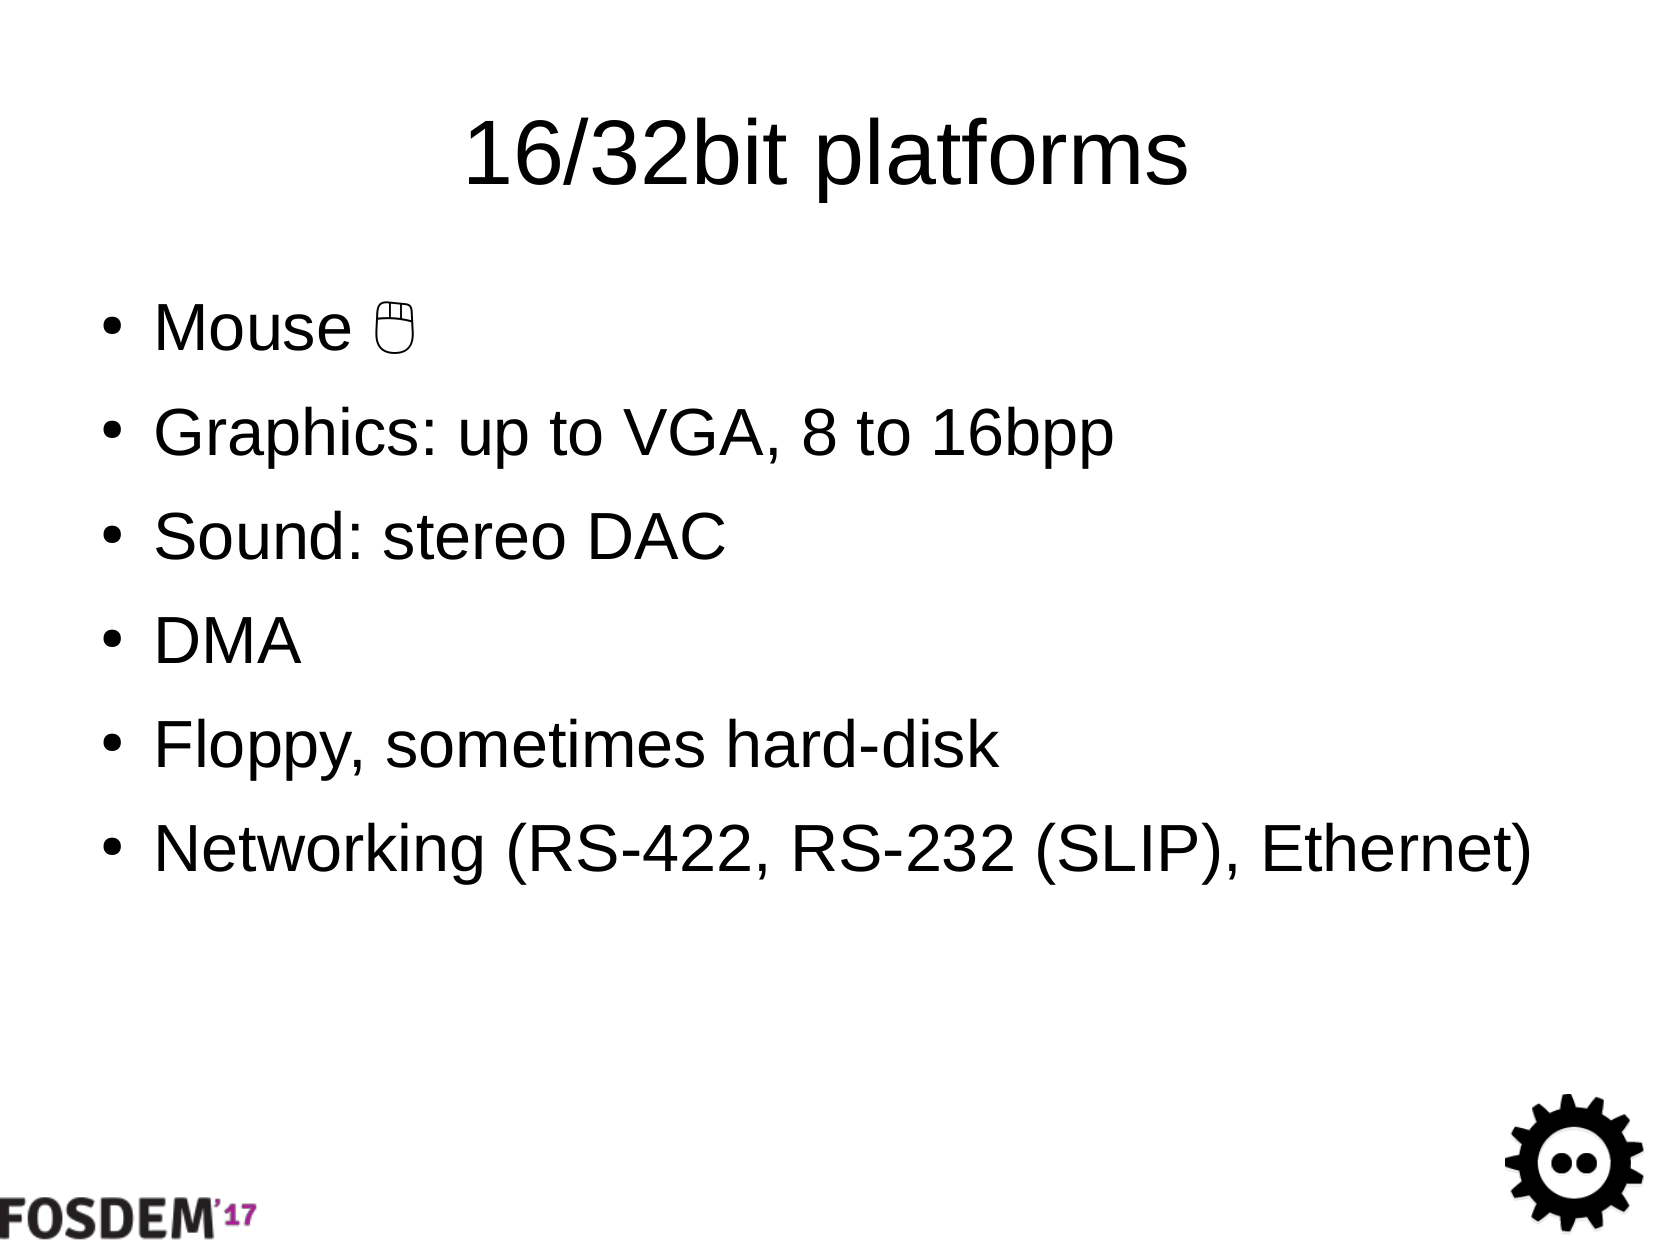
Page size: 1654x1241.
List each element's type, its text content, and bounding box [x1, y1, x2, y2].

picture [0, 1196, 258, 1241]
picture [1505, 1094, 1648, 1235]
list Mouse 🖱 Graphics: up to VGA, 8 to 16bpp Sound: stereo DAC DMA Floppy, sometimes hard-disk Networking (RS-422, RS-232 (SLIP), Ethernet) [82, 290, 1571, 1010]
title 16/32bit platforms [82, 49, 1571, 257]
